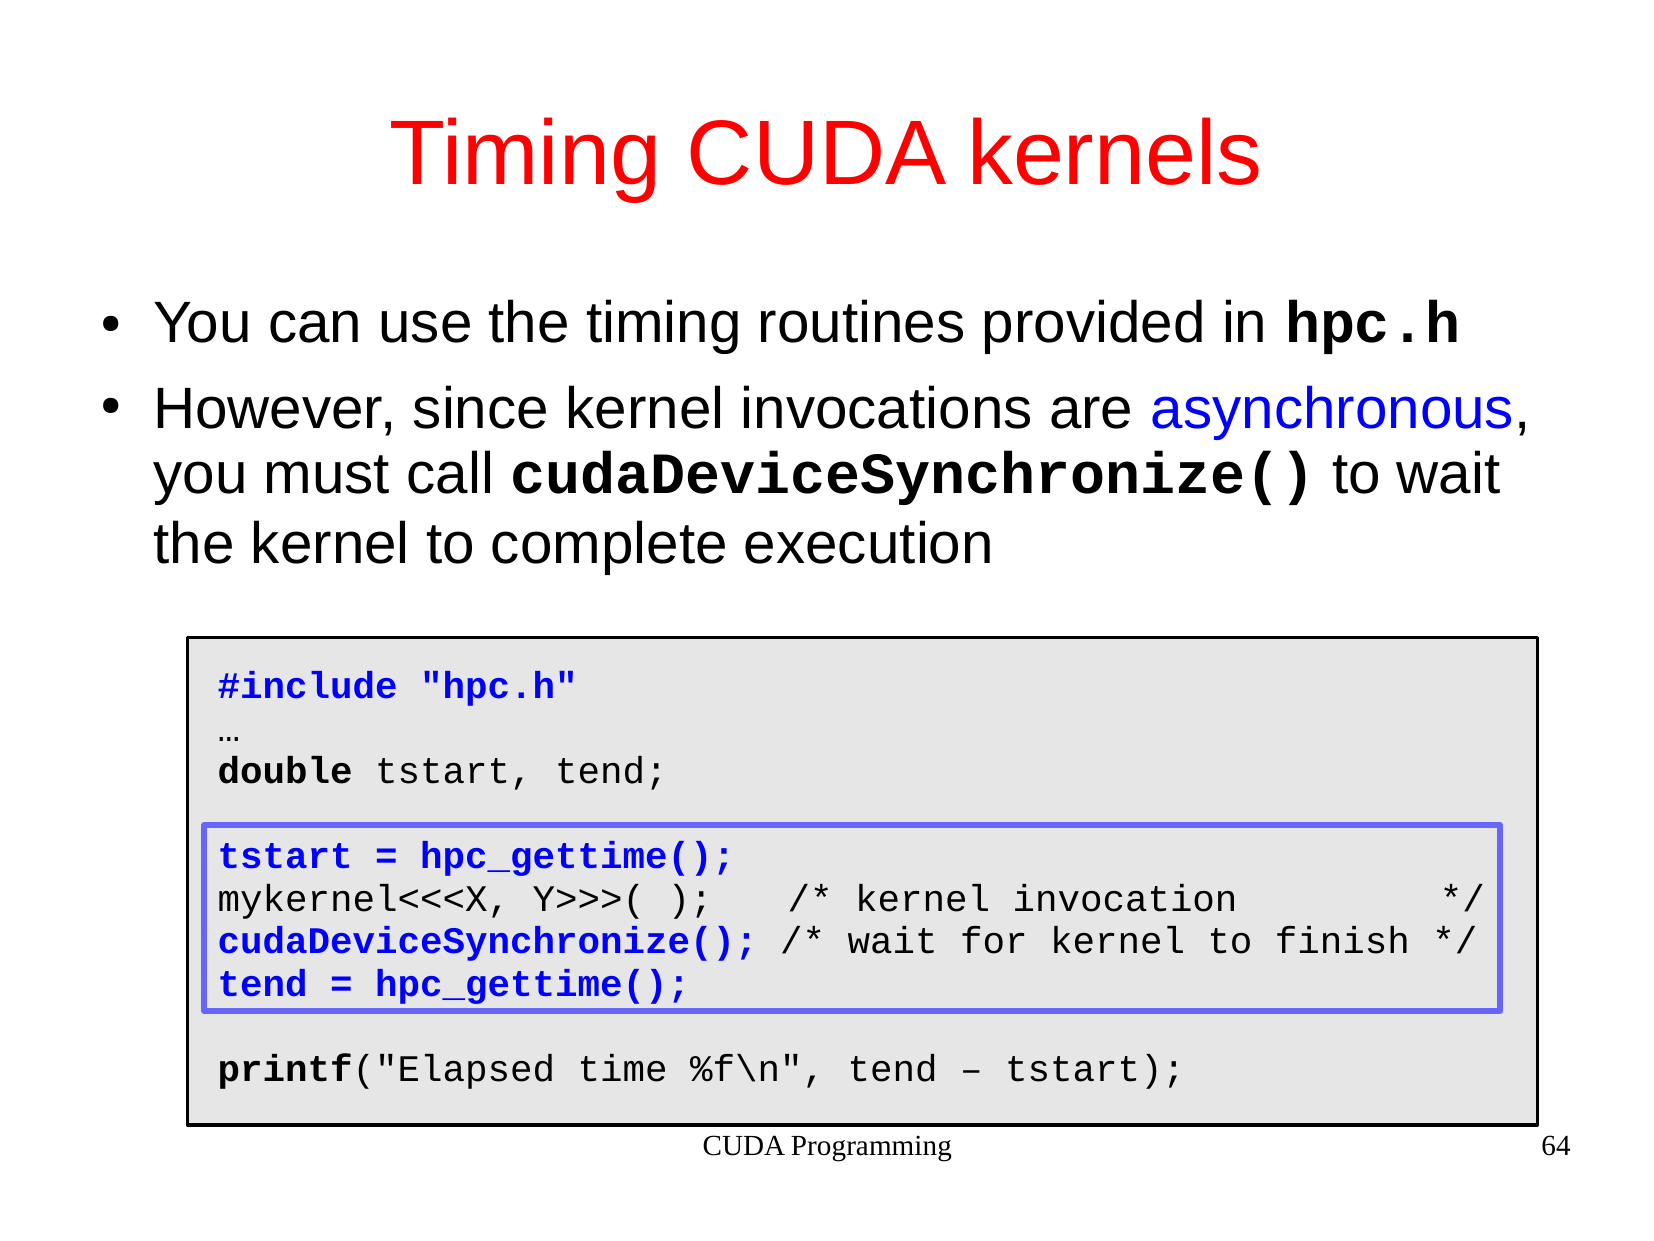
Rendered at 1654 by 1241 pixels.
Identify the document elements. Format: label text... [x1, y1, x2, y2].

text_box #include "hpc.h" … double tstart, tend; tstart = hpc_gettime(); mykernel<<<X, Y>>>( ); /* kernel invocation */ cudaDeviceSynchronize(); /* wait for kernel to finish */ tend = hpc_gettime(); printf("Elapsed time %f\n", tend – tstart); [187, 637, 1538, 1126]
title Timing CUDA kernels [82, 49, 1571, 257]
list You can use the timing routines provided in hpc.h However, since kernel invocations are asynchronous, you must call cudaDeviceSynchronize() to wait the kernel to complete execution [82, 290, 1571, 1109]
